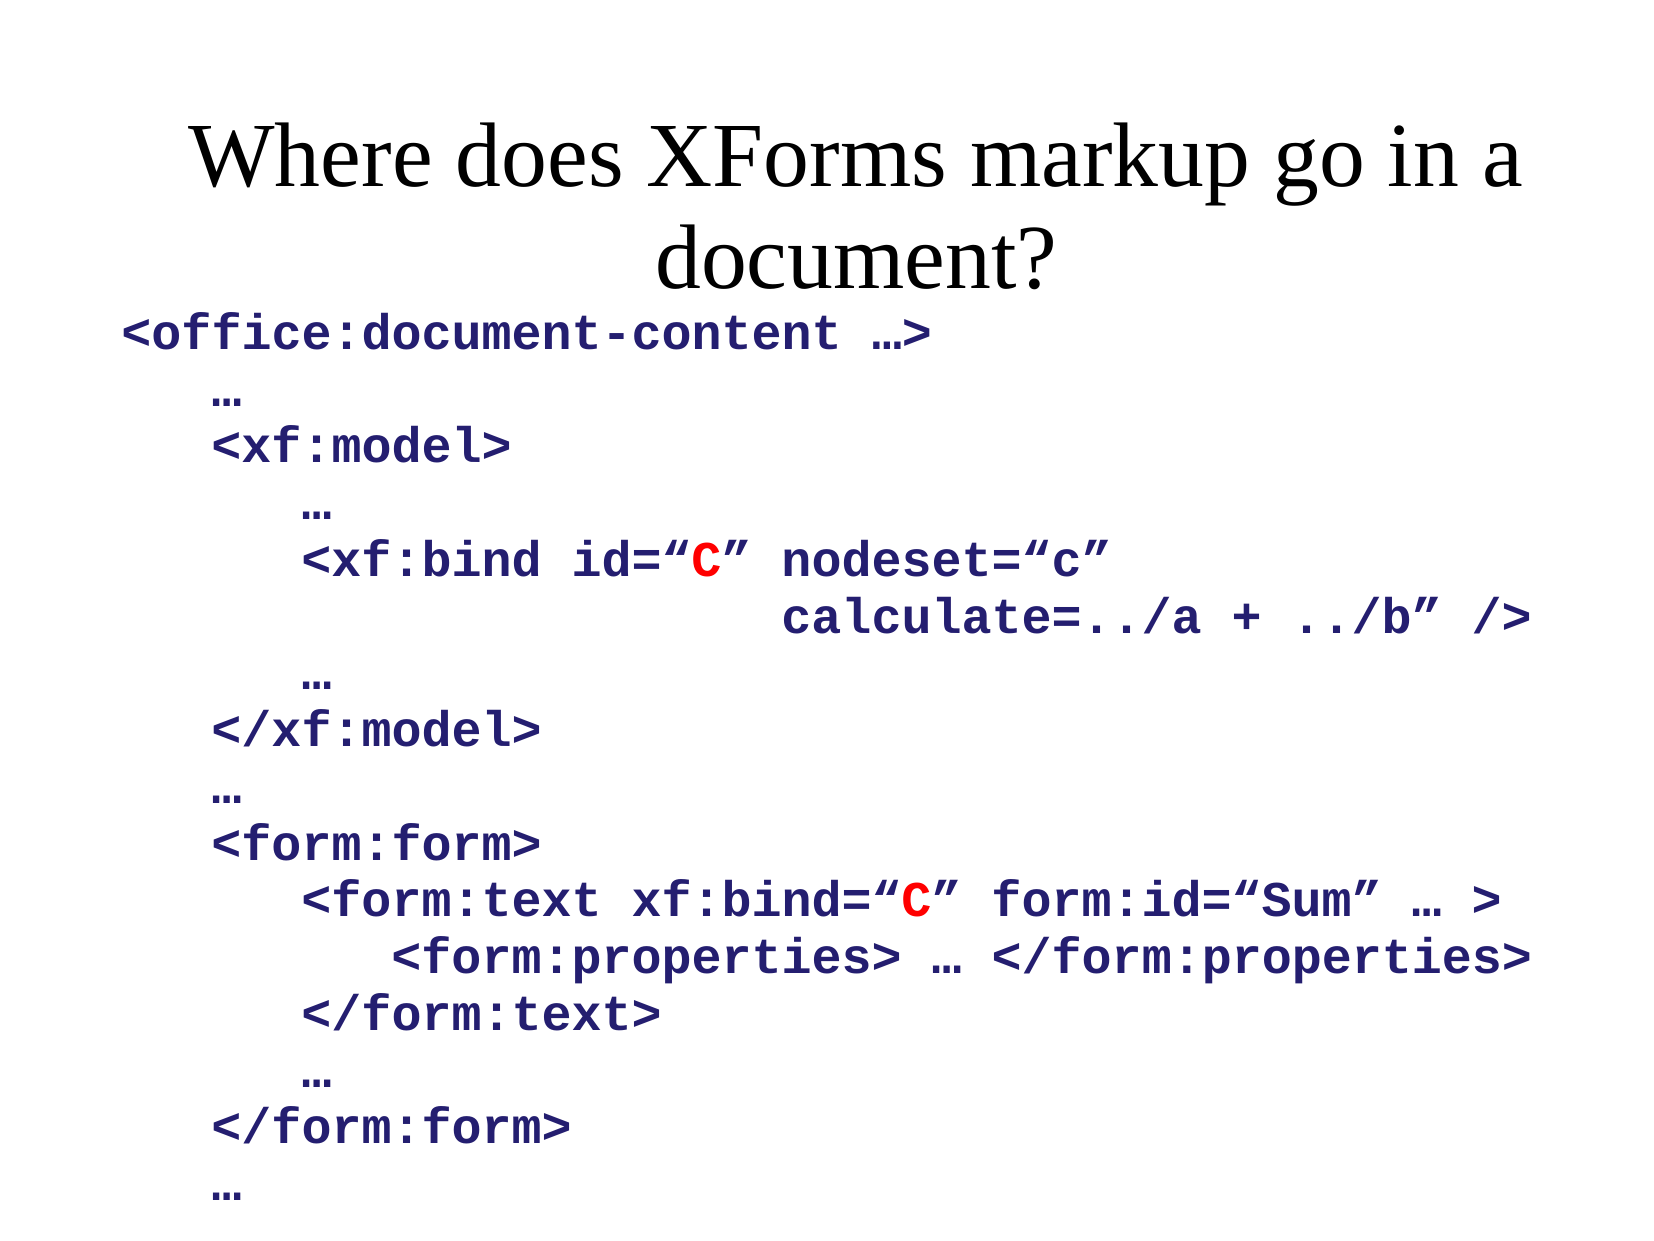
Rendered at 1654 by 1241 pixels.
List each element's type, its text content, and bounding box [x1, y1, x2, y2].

list <office:document-content …> … <xf:model> … <xf:bind id=“C” nodeset=“c” calculate=../a + ../b” /> … </xf:model> … <form:form> <form:text xf:bind=“C” form:id=“Sum” … > <form:properties> … </form:properties> </form:text> … </form:form> … [121, 307, 1634, 1241]
title Where does XForms markup go in a document? [121, 100, 1592, 307]
